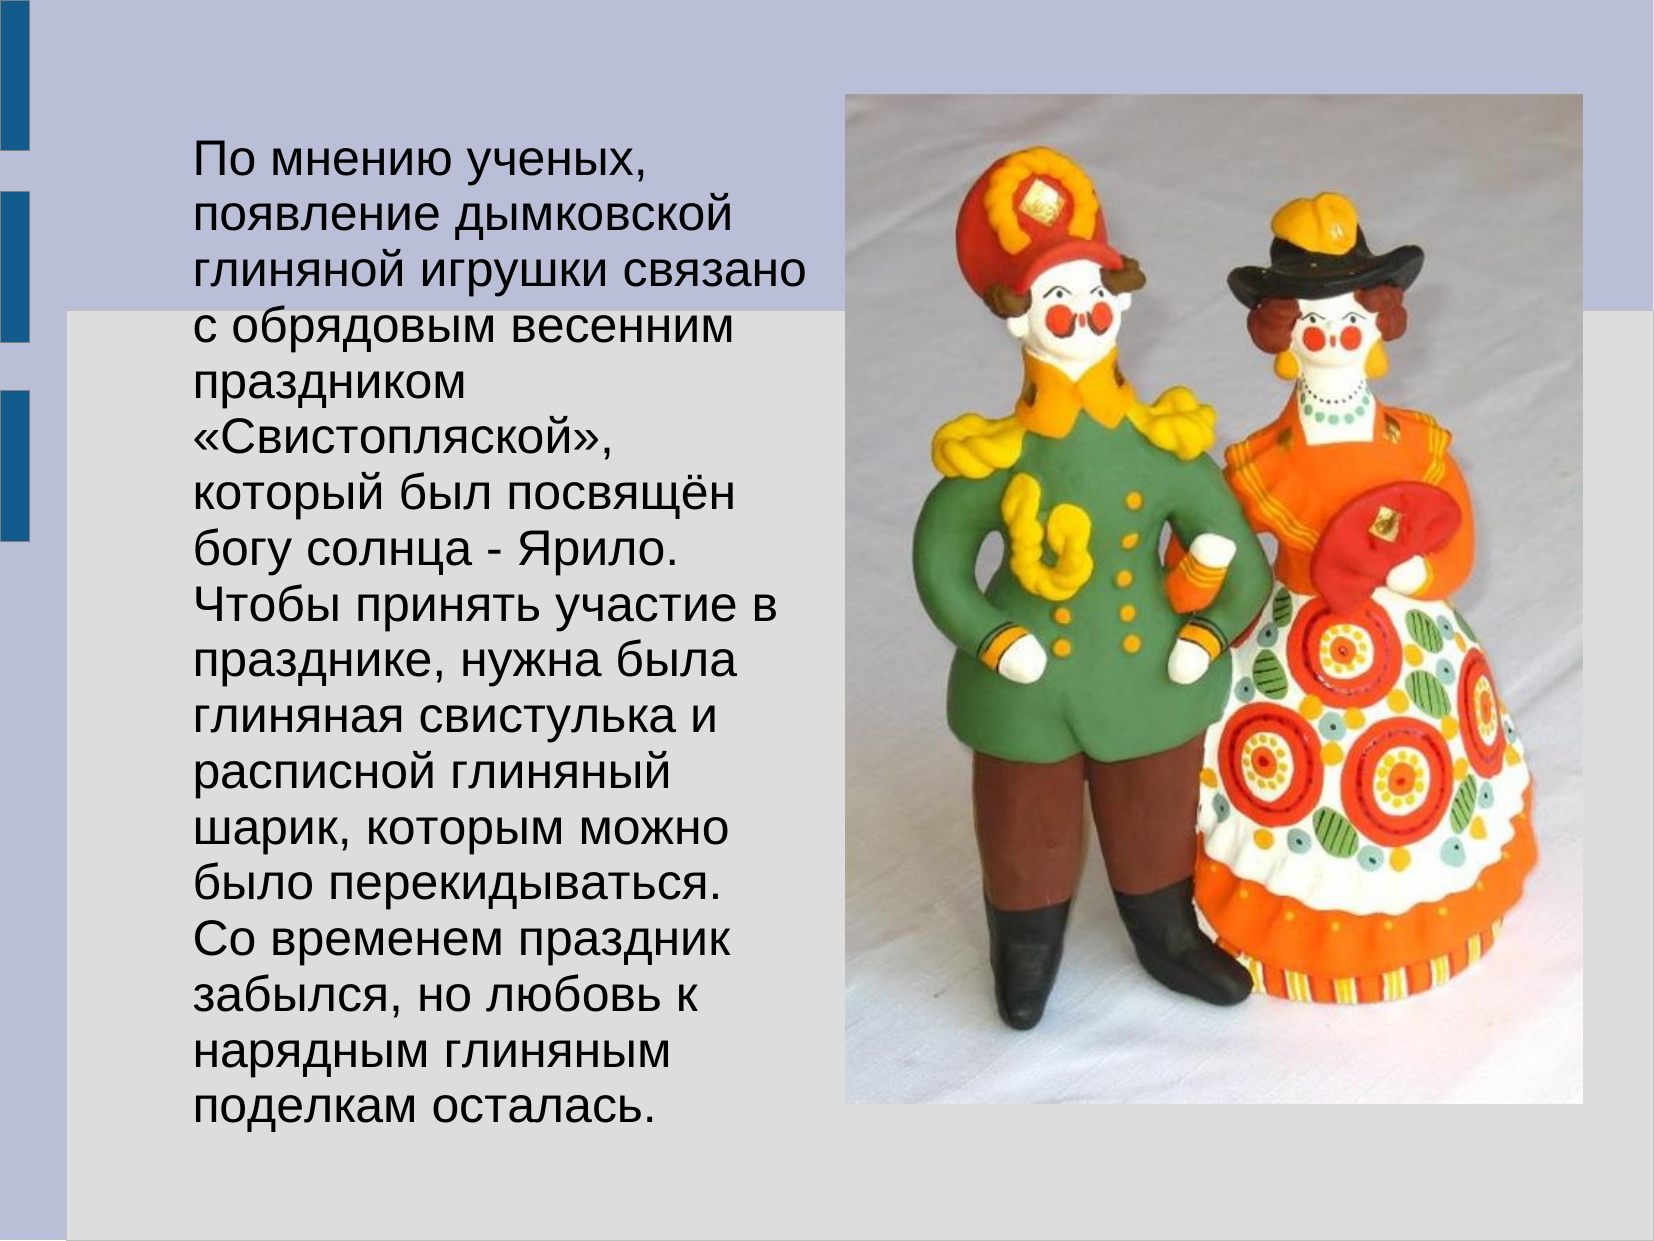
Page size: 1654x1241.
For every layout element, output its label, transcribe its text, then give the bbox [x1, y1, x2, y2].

list По мнению ученых, появление дымковской глиняной игрушки связано с обрядовым весенним праздником «Свистопляской», который был посвящён богу солнца - Ярило. Чтобы принять участие в празднике, нужна была глиняная свистулька и расписной глиняный шарик, которым можно было перекидываться. Со временем праздник забылся, но любовь к нарядным глиняным поделкам осталась. [121, 129, 811, 1190]
picture [845, 94, 1583, 1104]
